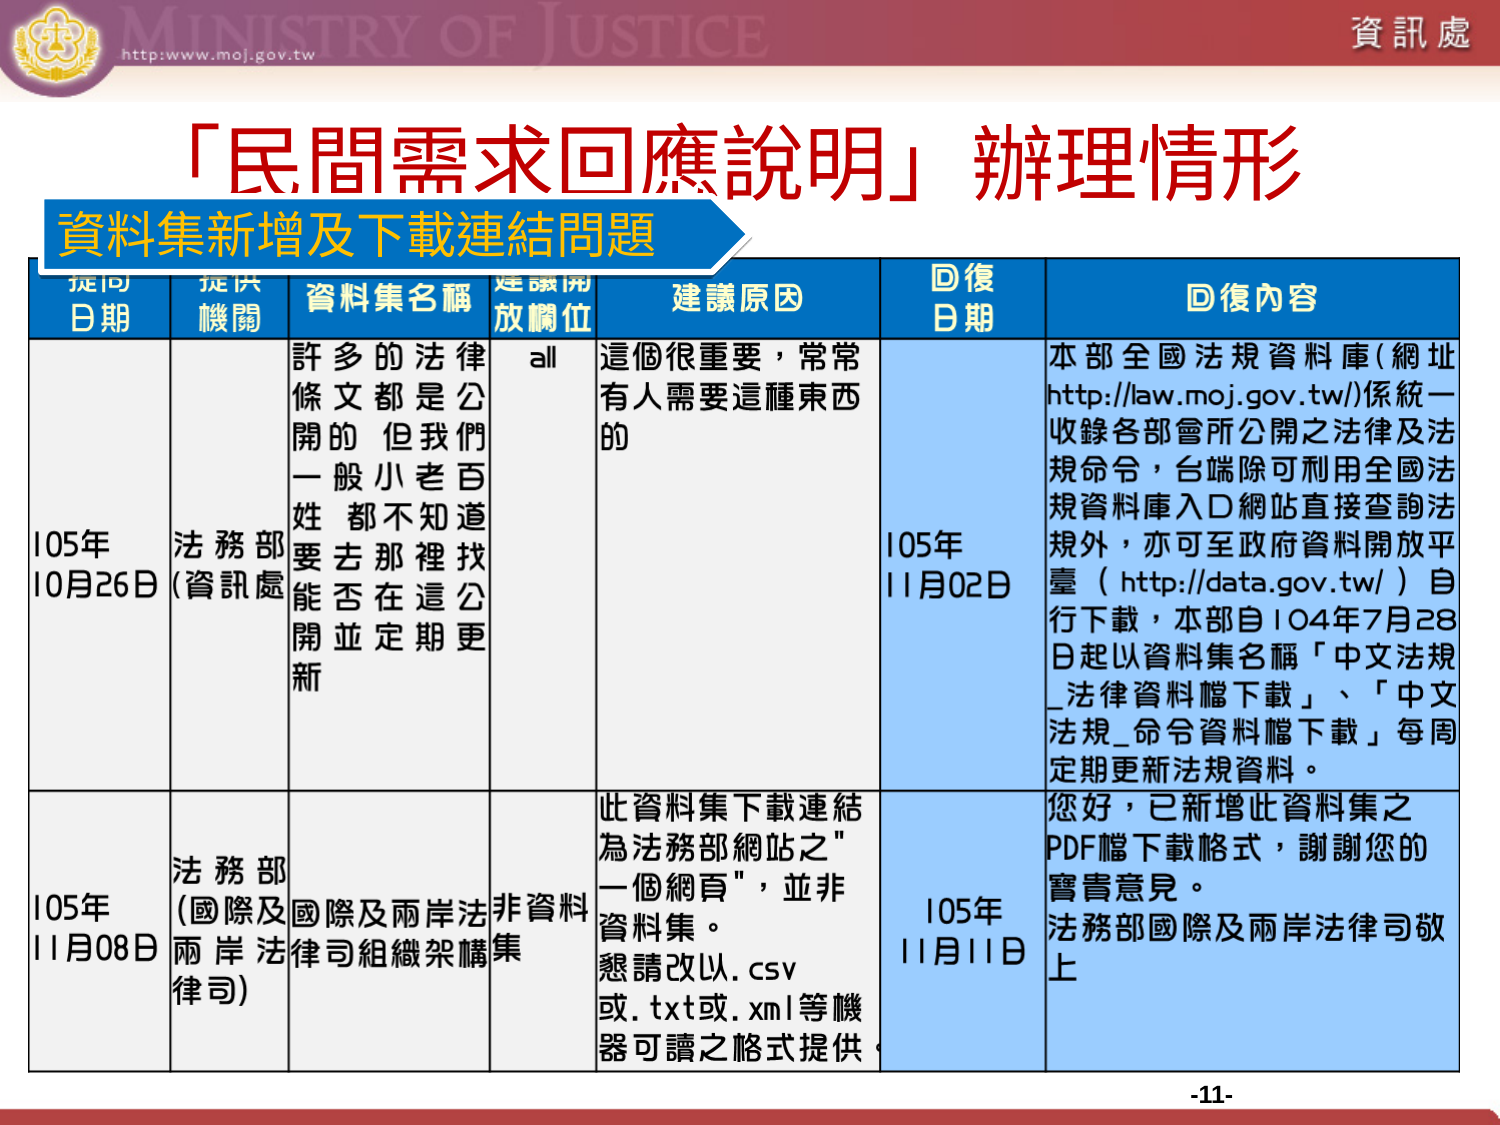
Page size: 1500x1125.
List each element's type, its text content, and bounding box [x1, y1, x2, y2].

text_box -11- [1175, 1070, 1488, 1109]
text_box 資料集新增及下載連結問題 [41, 196, 892, 273]
picture [28, 247, 1460, 1092]
text_box 「民間需求回應說明」辦理情形 [123, 103, 1333, 220]
